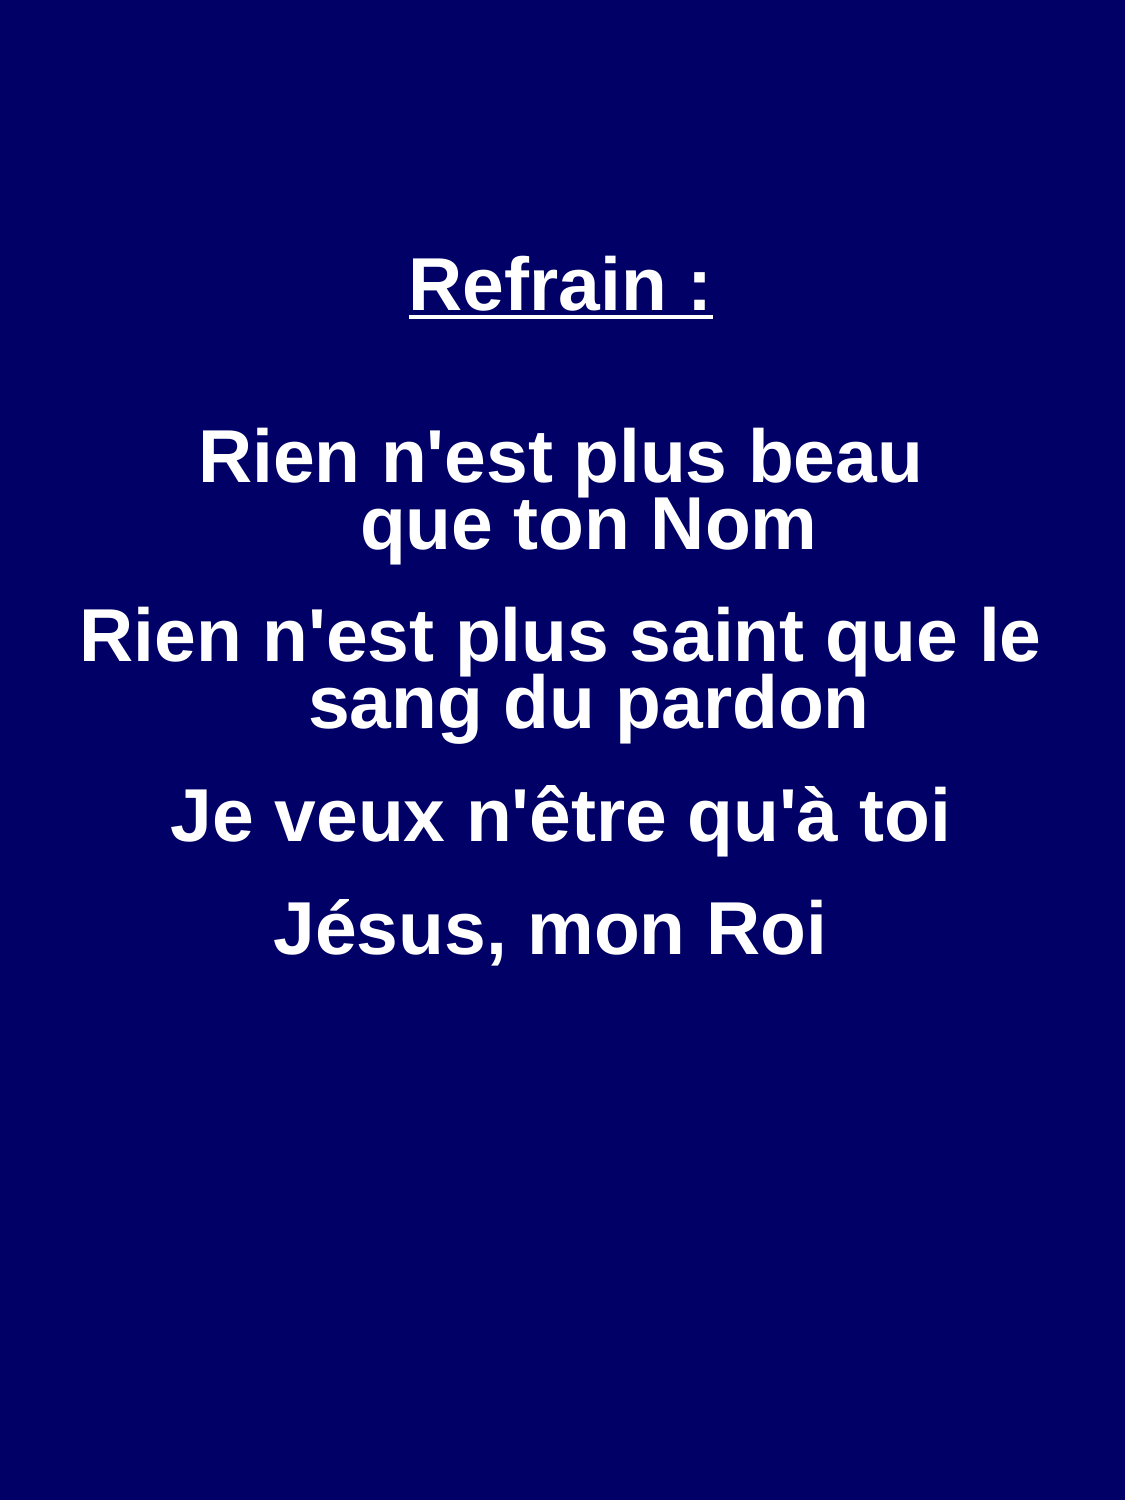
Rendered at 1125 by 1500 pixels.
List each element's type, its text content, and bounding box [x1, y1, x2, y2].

text_box Refrain : Rien n'est plus beau que ton Nom Rien n'est plus saint que le sang du pardon Je veux n'être qu'à toi Jésus, mon Roi [11, 35, 1111, 1441]
